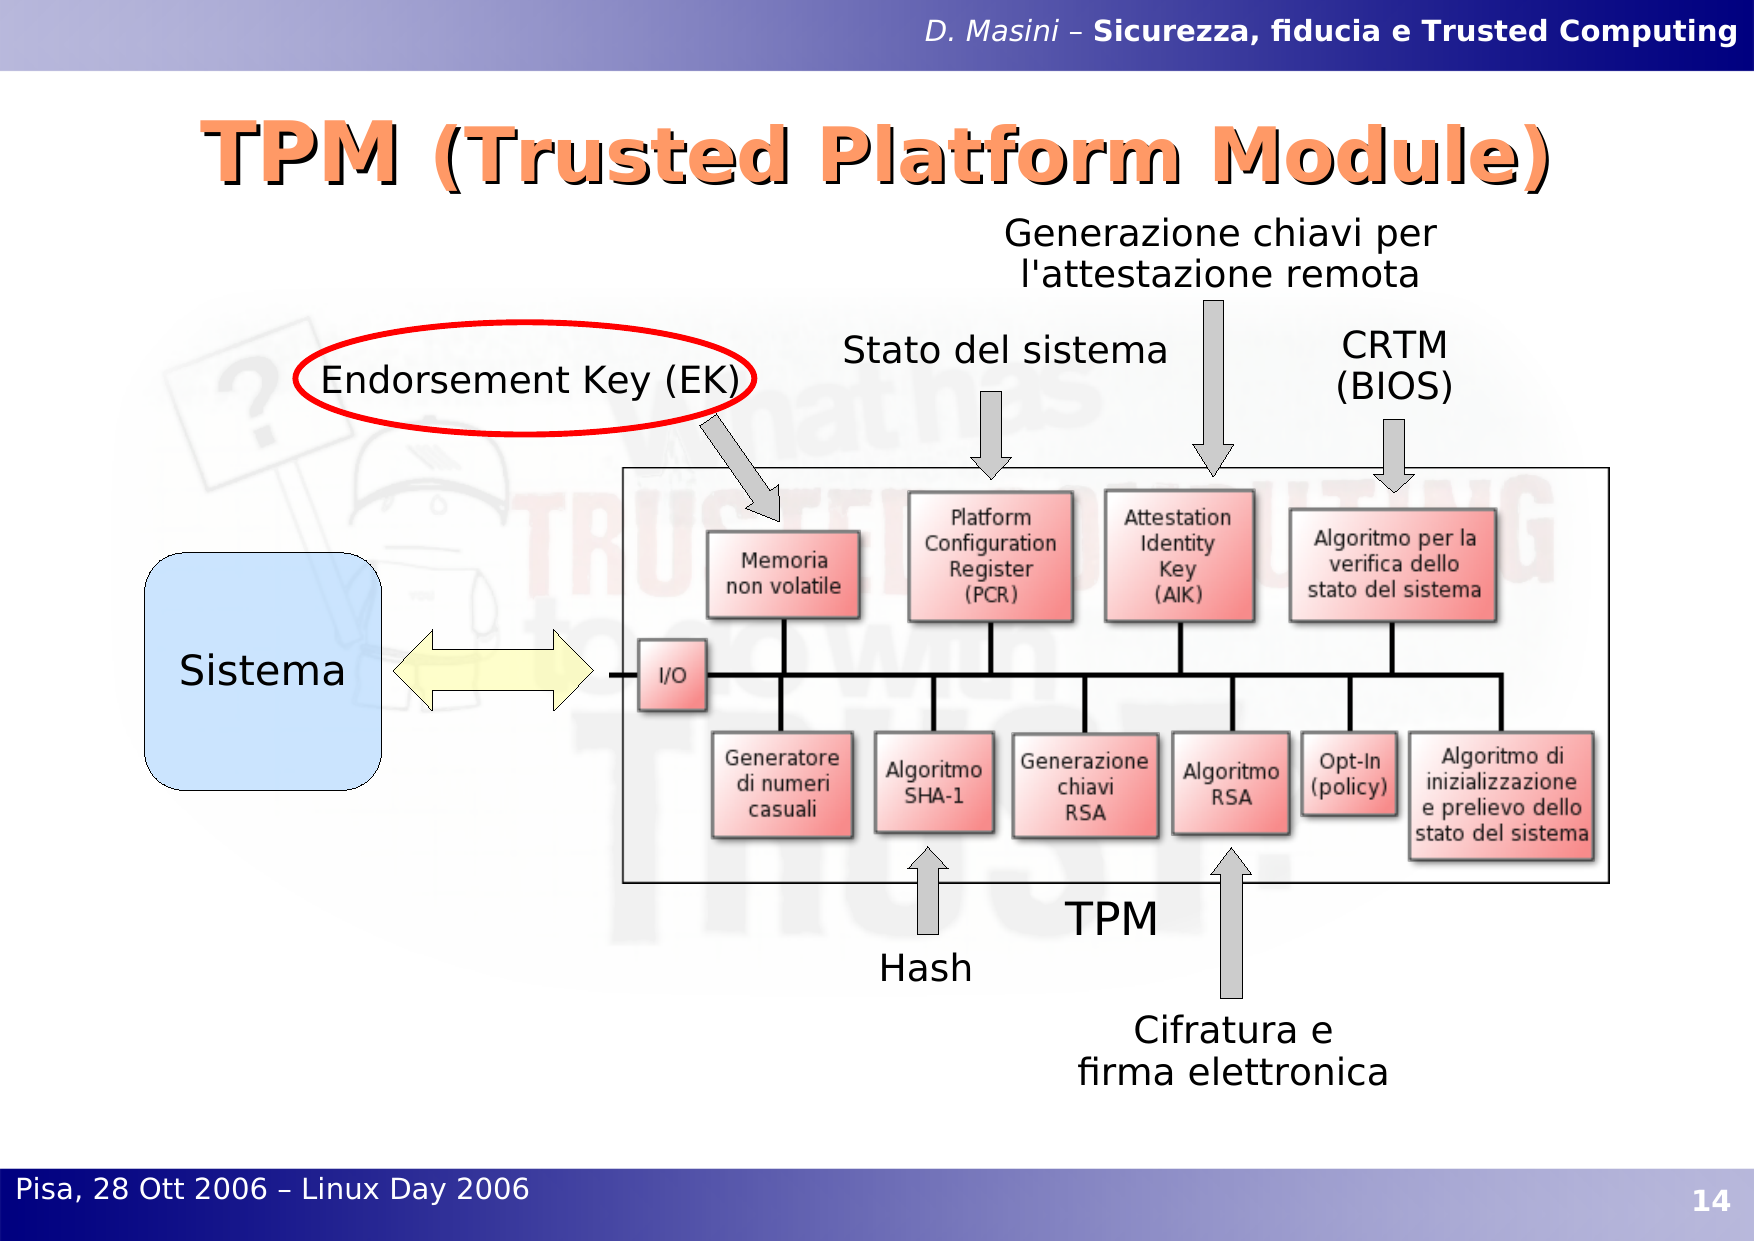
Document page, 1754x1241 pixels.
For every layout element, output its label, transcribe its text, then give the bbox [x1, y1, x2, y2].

title TPM (Trusted Platform Module) [87, 49, 1667, 257]
text_box [1210, 847, 1252, 999]
text_box [1373, 419, 1415, 493]
text_box [970, 391, 1012, 480]
text_box Sistema [144, 552, 382, 791]
text_box [393, 629, 594, 711]
text_box Hash [842, 947, 1010, 992]
text_box [699, 413, 780, 522]
text_box CRTM (BIOS) [1317, 324, 1472, 411]
text_box Generazione chiavi per l'attestazione remota [1003, 212, 1429, 299]
text_box [1192, 300, 1234, 477]
text_box Stato del sistema [842, 330, 1163, 374]
text_box Cifratura e firma elettronica [1077, 1009, 1384, 1096]
text_box Pisa, 28 Ott 2006 – Linux Day 2006 [0, 1175, 1314, 1234]
text_box D. Masini – Sicurezza, fiducia e Trusted Computing [602, 7, 1754, 63]
text_box [295, 322, 755, 435]
text_box [907, 846, 949, 935]
picture [0, 0, 1754, 1241]
text_box TPM [1065, 894, 1160, 957]
text_box <numero> [1641, 1185, 1732, 1223]
